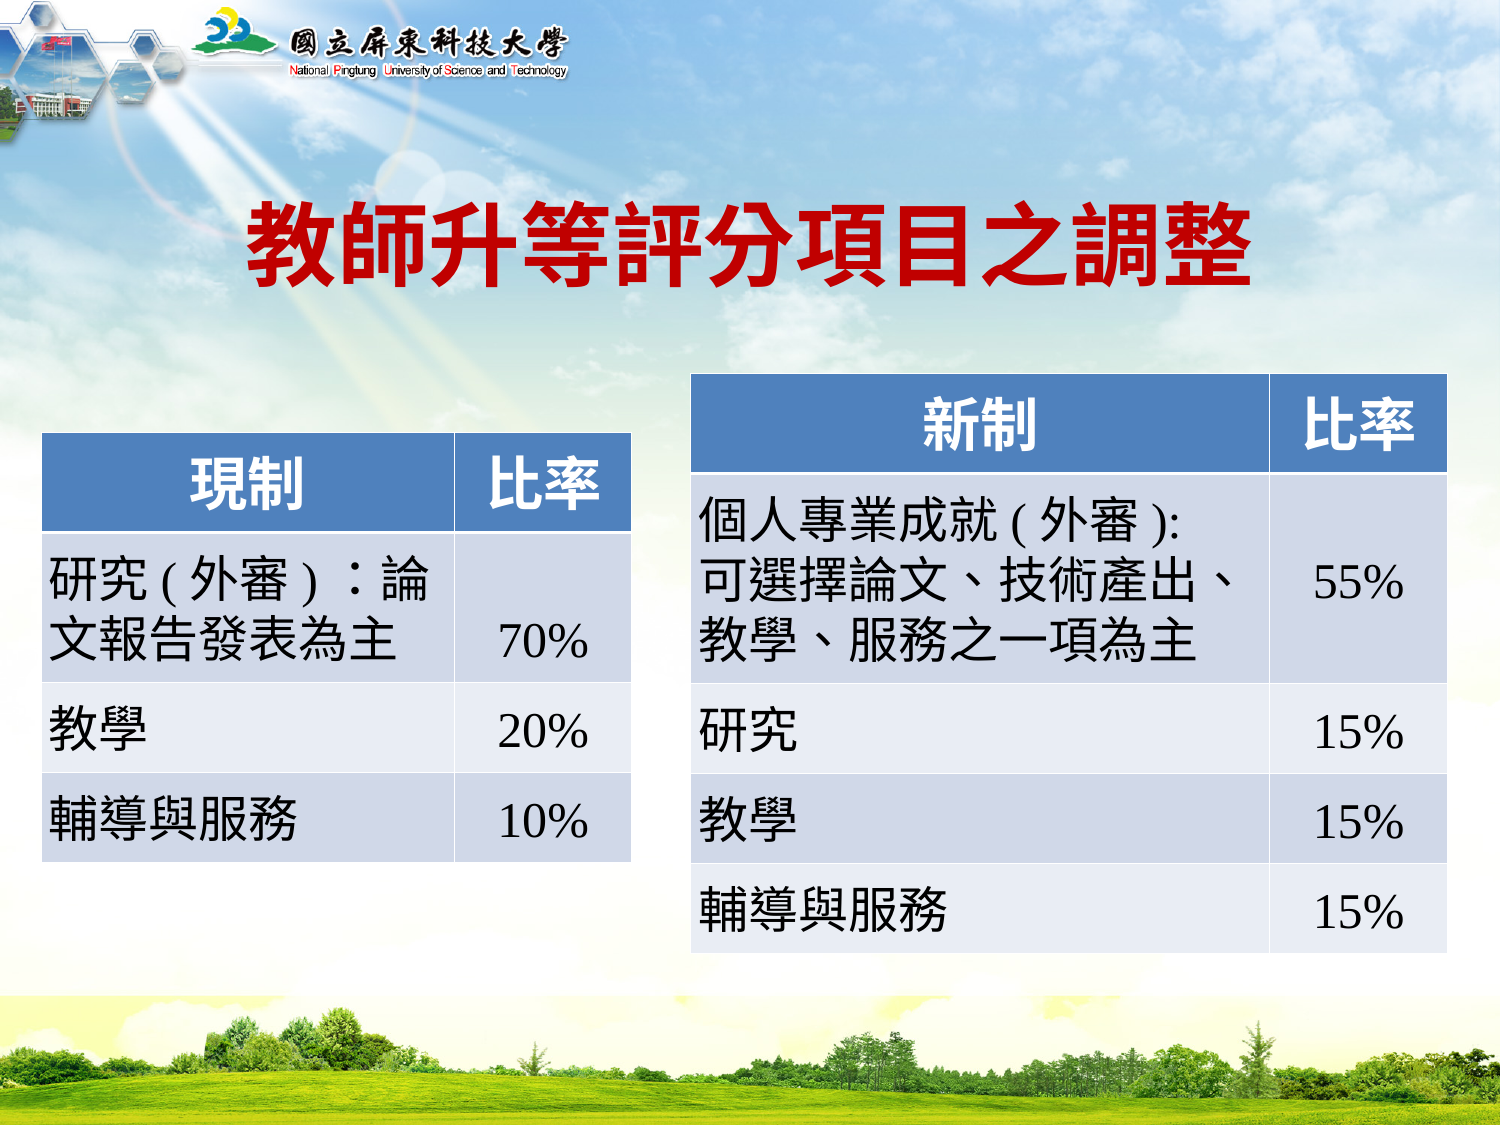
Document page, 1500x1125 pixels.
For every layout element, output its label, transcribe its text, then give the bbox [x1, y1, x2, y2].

title 教師升等評分項目之調整 [75, 148, 1426, 337]
table_cell 70% [455, 534, 631, 682]
table_cell 教學 [691, 774, 1269, 863]
table_cell 研究(外審)：論文報告發表為主 [42, 534, 454, 682]
table_cell 20% [455, 683, 631, 772]
table_cell 研究 [691, 684, 1269, 773]
table_cell 教學 [42, 683, 454, 772]
table_header 比率 [455, 433, 631, 531]
table_cell 15% [1270, 864, 1447, 953]
table_header 新制 [691, 374, 1269, 472]
table_cell 輔導與服務 [691, 864, 1269, 953]
picture [0, 0, 1500, 1125]
table_header 比率 [1270, 374, 1447, 472]
table_cell 15% [1270, 684, 1447, 773]
table_cell 15% [1270, 774, 1447, 863]
table_header 現制 [42, 433, 454, 531]
table_cell 個人專業成就(外審): 可選擇論文、技術產出、教學、服務之一項為主 [691, 475, 1269, 683]
table_cell 輔導與服務 [42, 773, 454, 862]
table_cell 55% [1270, 475, 1447, 683]
table_cell 10% [455, 773, 631, 862]
